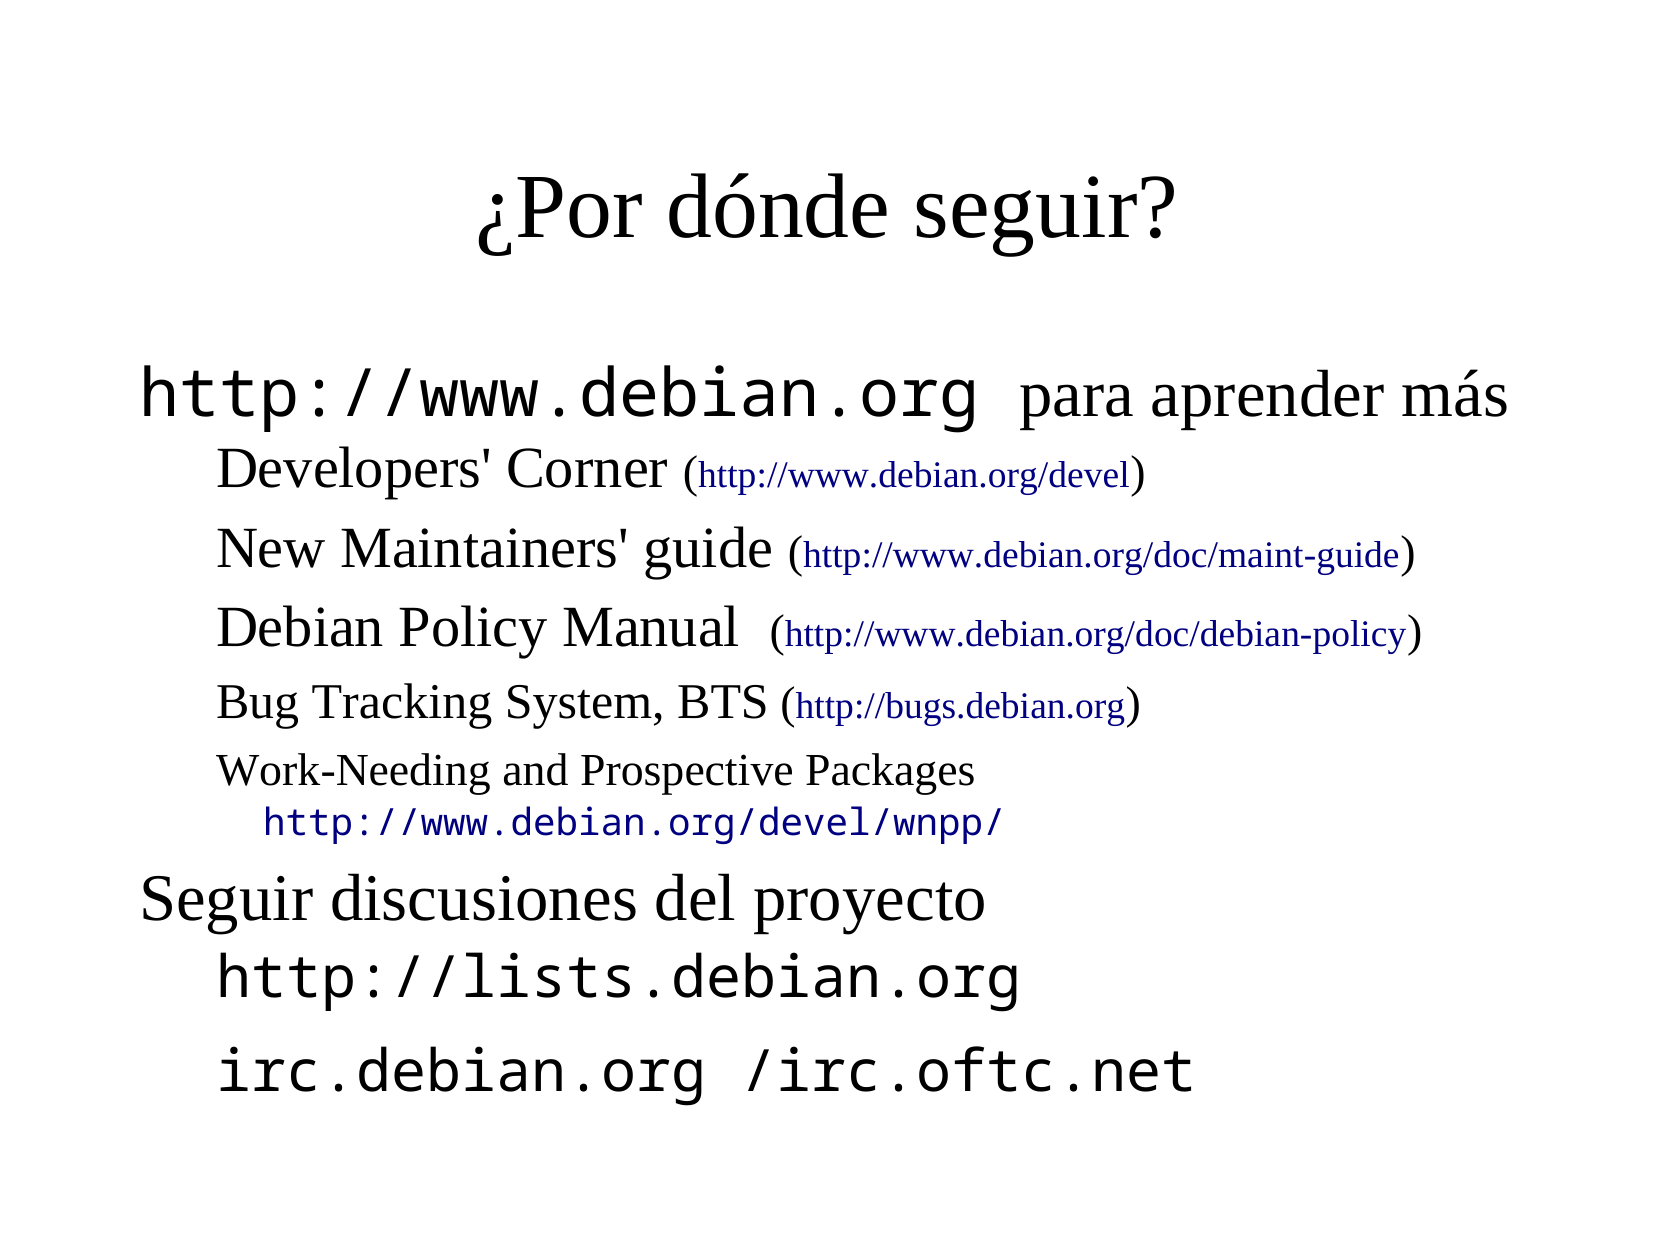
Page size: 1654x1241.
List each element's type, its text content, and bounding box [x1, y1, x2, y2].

list http://www.debian.org para aprender más Developers' Corner (http://www.debian.org/devel) New Maintainers' guide (http://www.debian.org/doc/maint-guide) Debian Policy Manual (http://www.debian.org/doc/debian-policy) Bug Tracking System, BTS (http://bugs.debian.org) Work-Needing and Prospective Packages http://www.debian.org/devel/wnpp/ Seguir discusiones del proyecto http://lists.debian.org irc.debian.org /irc.oftc.net [121, 344, 1566, 1188]
title ¿Por dónde seguir? [121, 102, 1534, 311]
